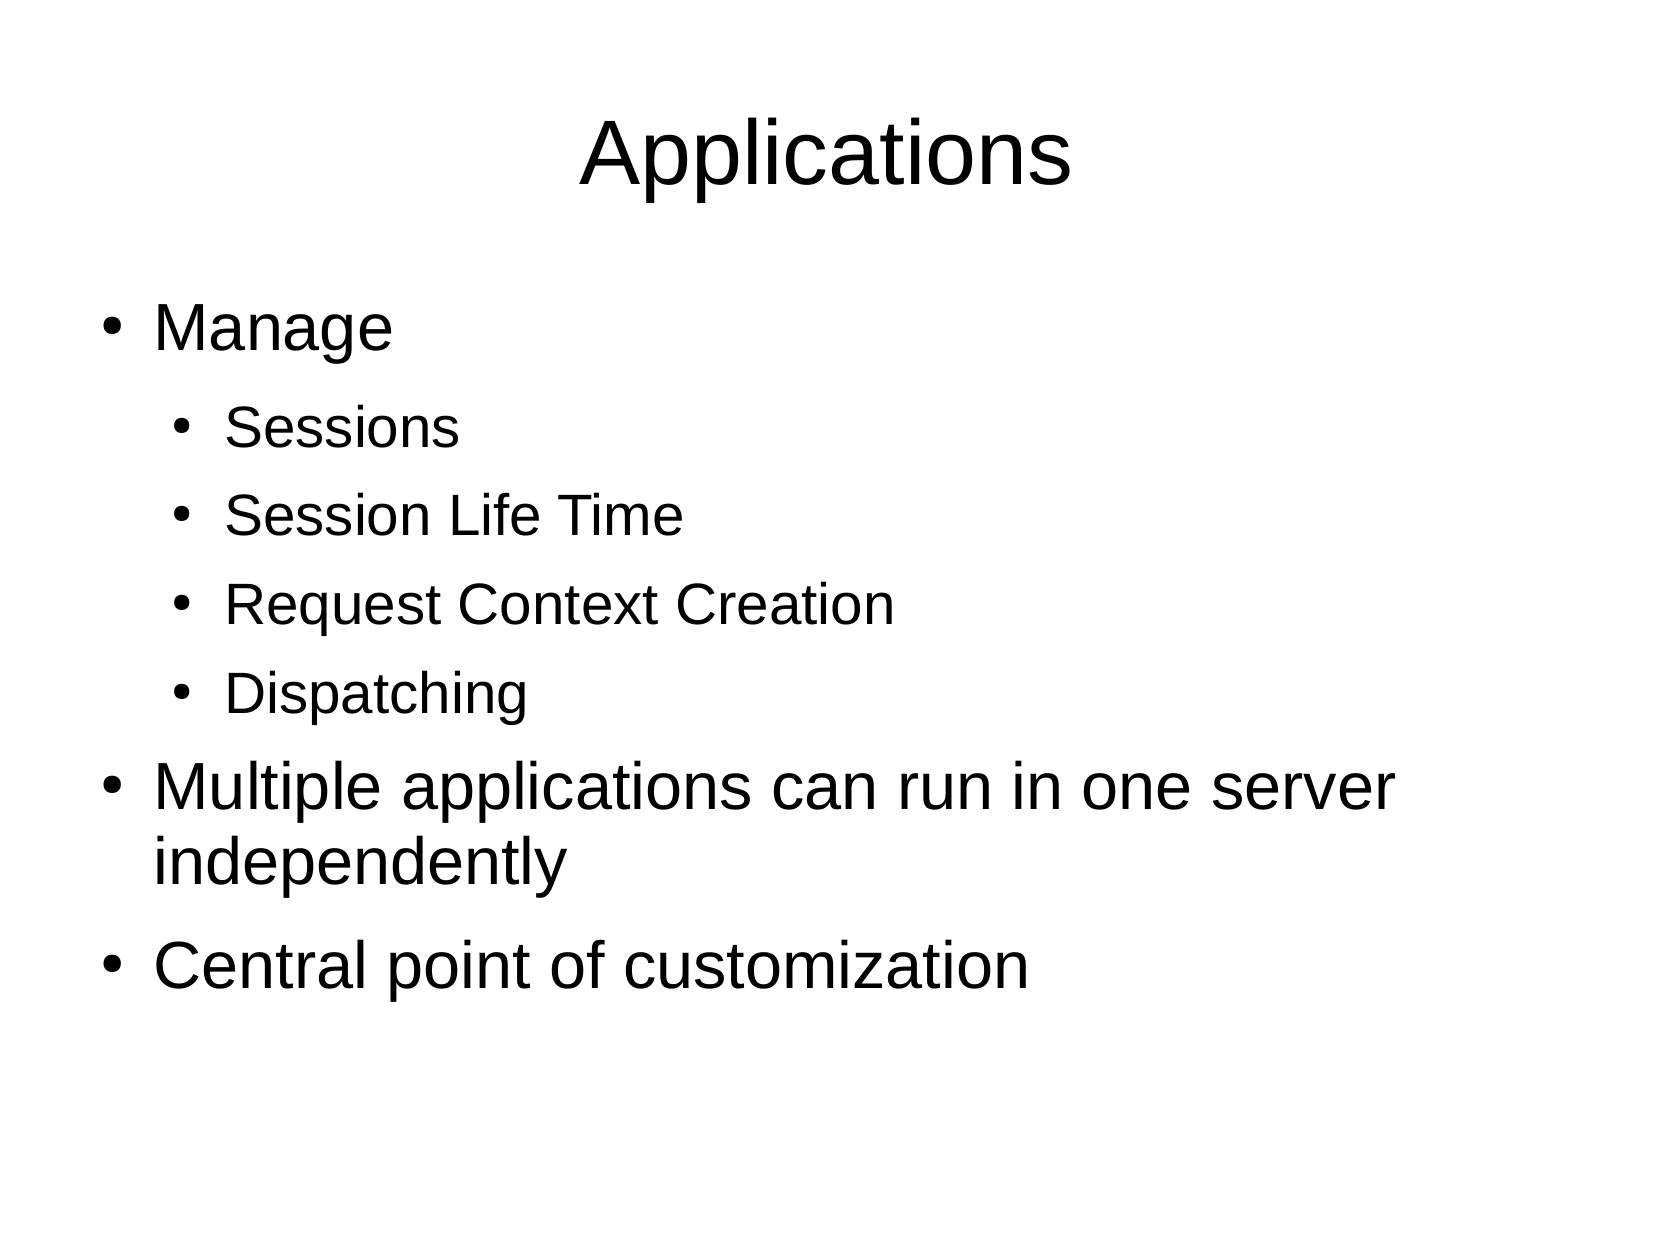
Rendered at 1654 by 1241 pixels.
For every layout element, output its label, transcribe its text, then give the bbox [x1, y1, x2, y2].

title Applications [82, 56, 1571, 250]
list Manage Sessions Session Life Time Request Context Creation Dispatching Multiple applications can run in one server independently Central point of customization [82, 290, 1571, 1109]
